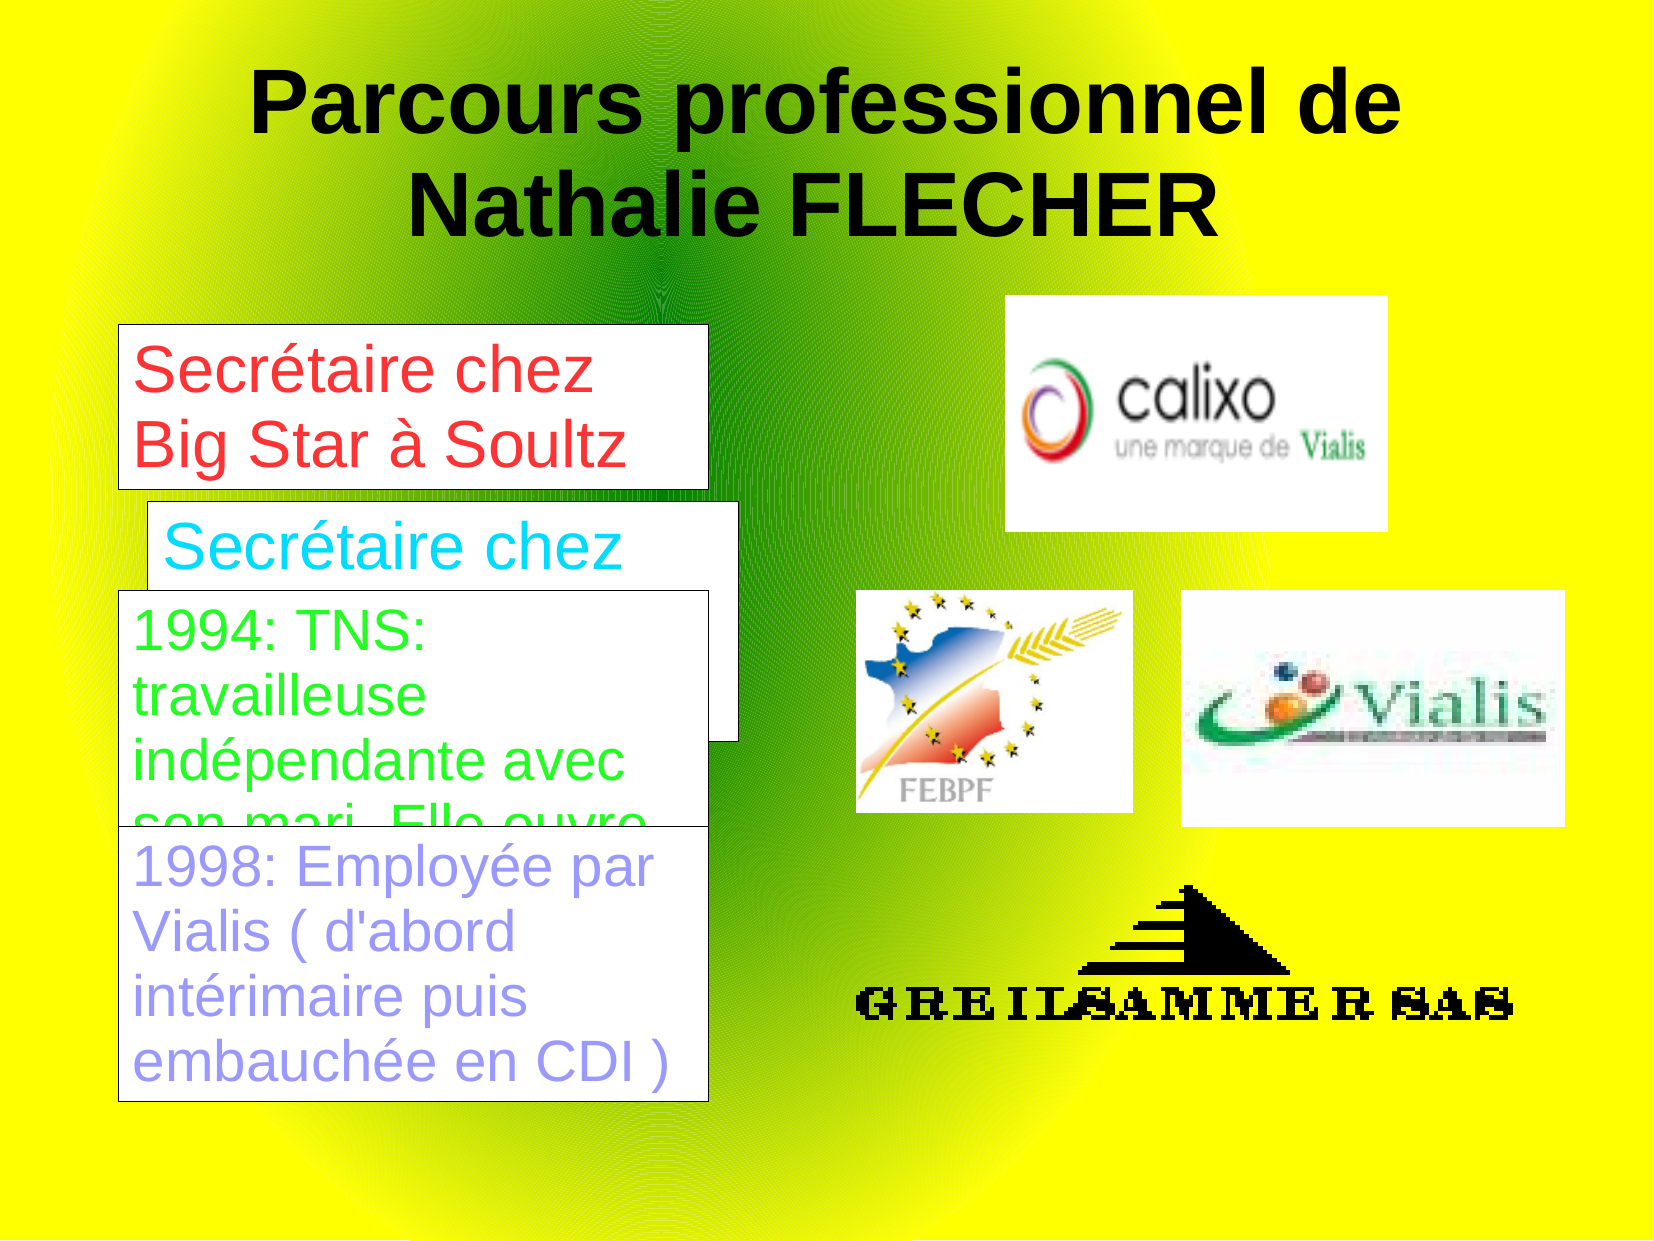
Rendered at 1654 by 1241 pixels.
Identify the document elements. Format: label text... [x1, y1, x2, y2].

picture [1181, 590, 1565, 827]
text_box Secrétaire chez Greilsammer à Wolfgantzen [147, 501, 739, 742]
text_box 1998: Employée par Vialis ( d'abord intérimaire puis embauchée en CDI ) [118, 826, 709, 1101]
picture [1005, 295, 1388, 532]
text_box Secrétaire chez Big Star à Soultz [118, 324, 709, 490]
text_box 1994: TNS: travailleuse indépendante avec son mari. Elle ouvre une boulangerie à Colmar [118, 590, 709, 826]
picture [856, 885, 1513, 1020]
title Parcours professionnel de Nathalie FLECHER [82, 49, 1571, 257]
picture [856, 590, 1133, 813]
